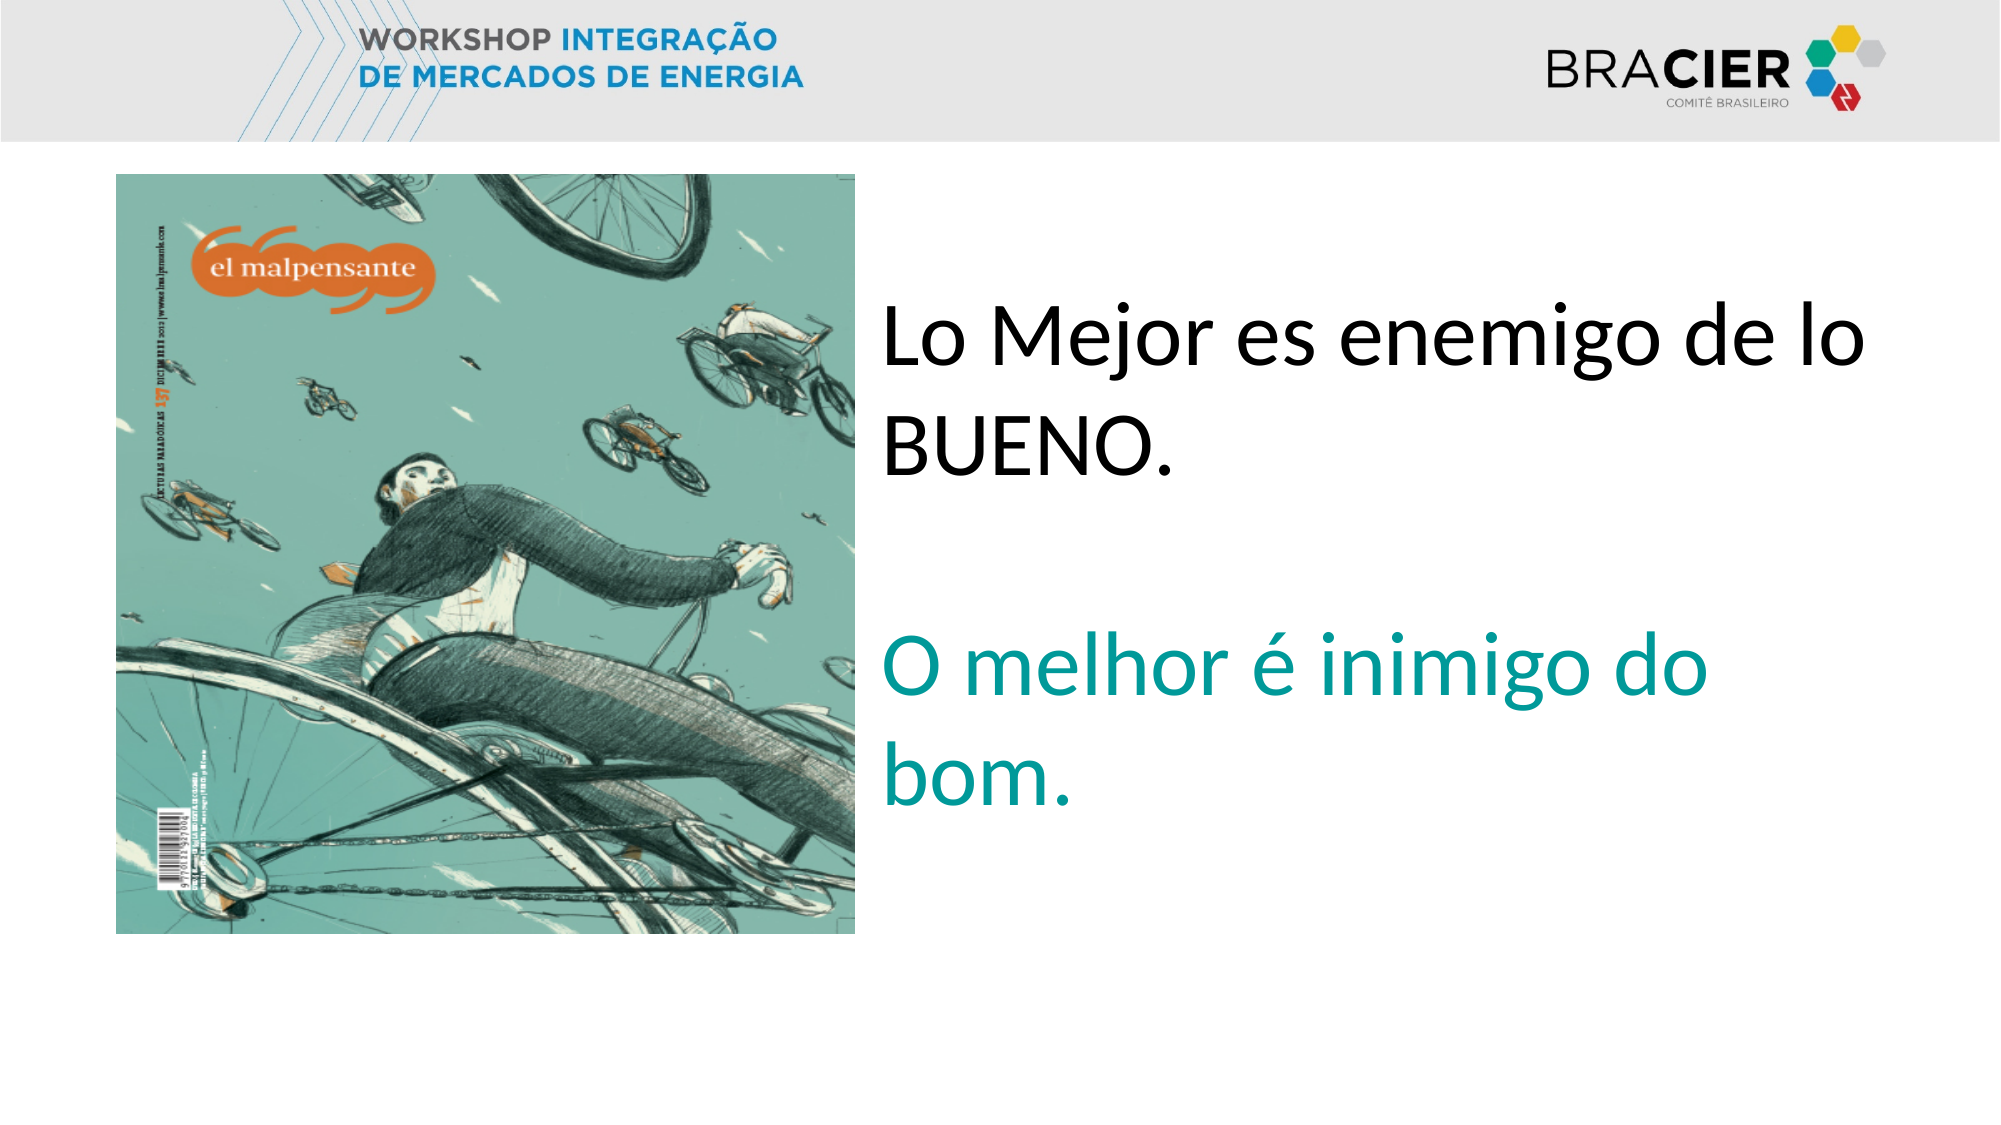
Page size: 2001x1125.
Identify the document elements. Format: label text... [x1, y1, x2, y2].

picture [116, 174, 855, 934]
picture [0, 0, 2000, 142]
title Lo Mejor es enemigo de lo BUENO. O melhor é inimigo do bom. [866, 254, 1917, 843]
